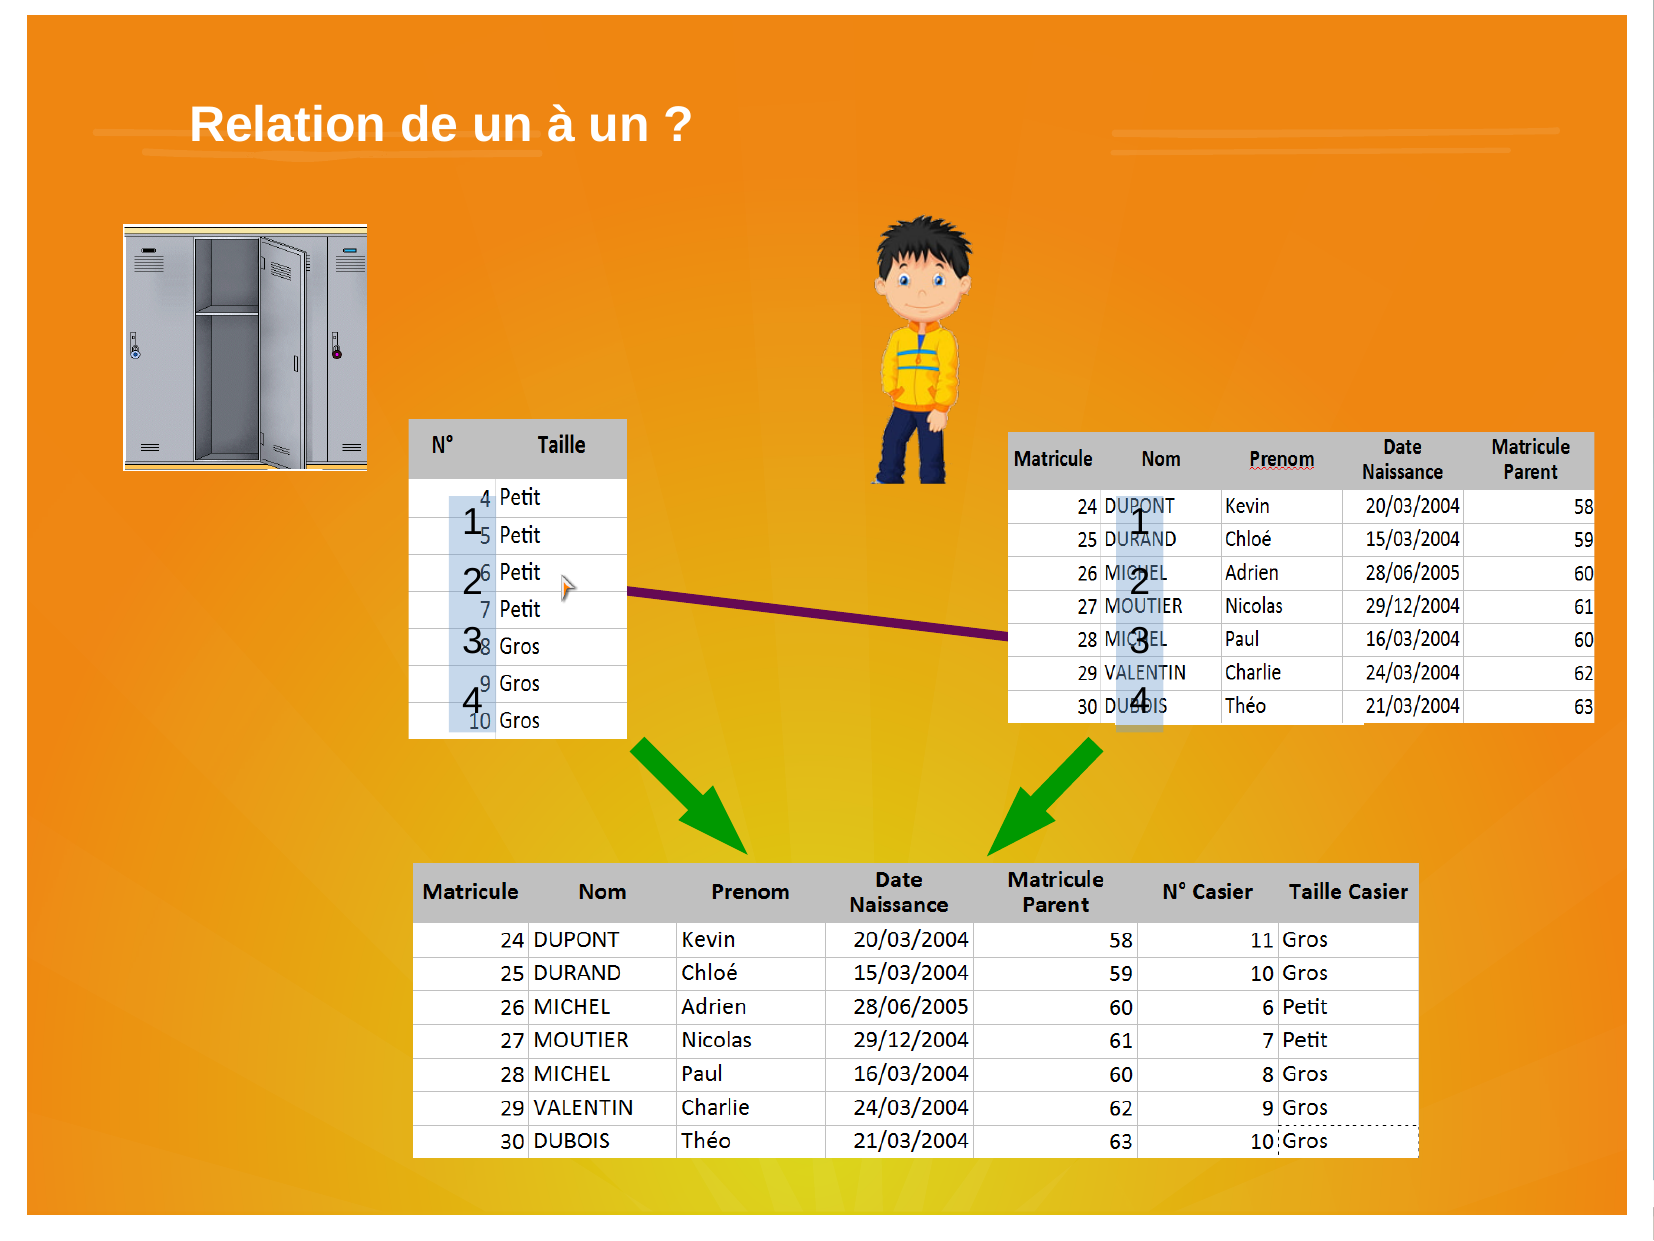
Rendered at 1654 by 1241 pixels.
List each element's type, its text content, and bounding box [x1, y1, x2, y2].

picture [760, 177, 1595, 723]
text_box Relation de un à un ? [189, 59, 686, 189]
picture [413, 863, 1419, 1158]
picture [408, 419, 627, 739]
picture [123, 224, 367, 471]
text_box 1 2 3 4 [1116, 496, 1164, 733]
text_box 1 2 3 4 [448, 496, 497, 733]
